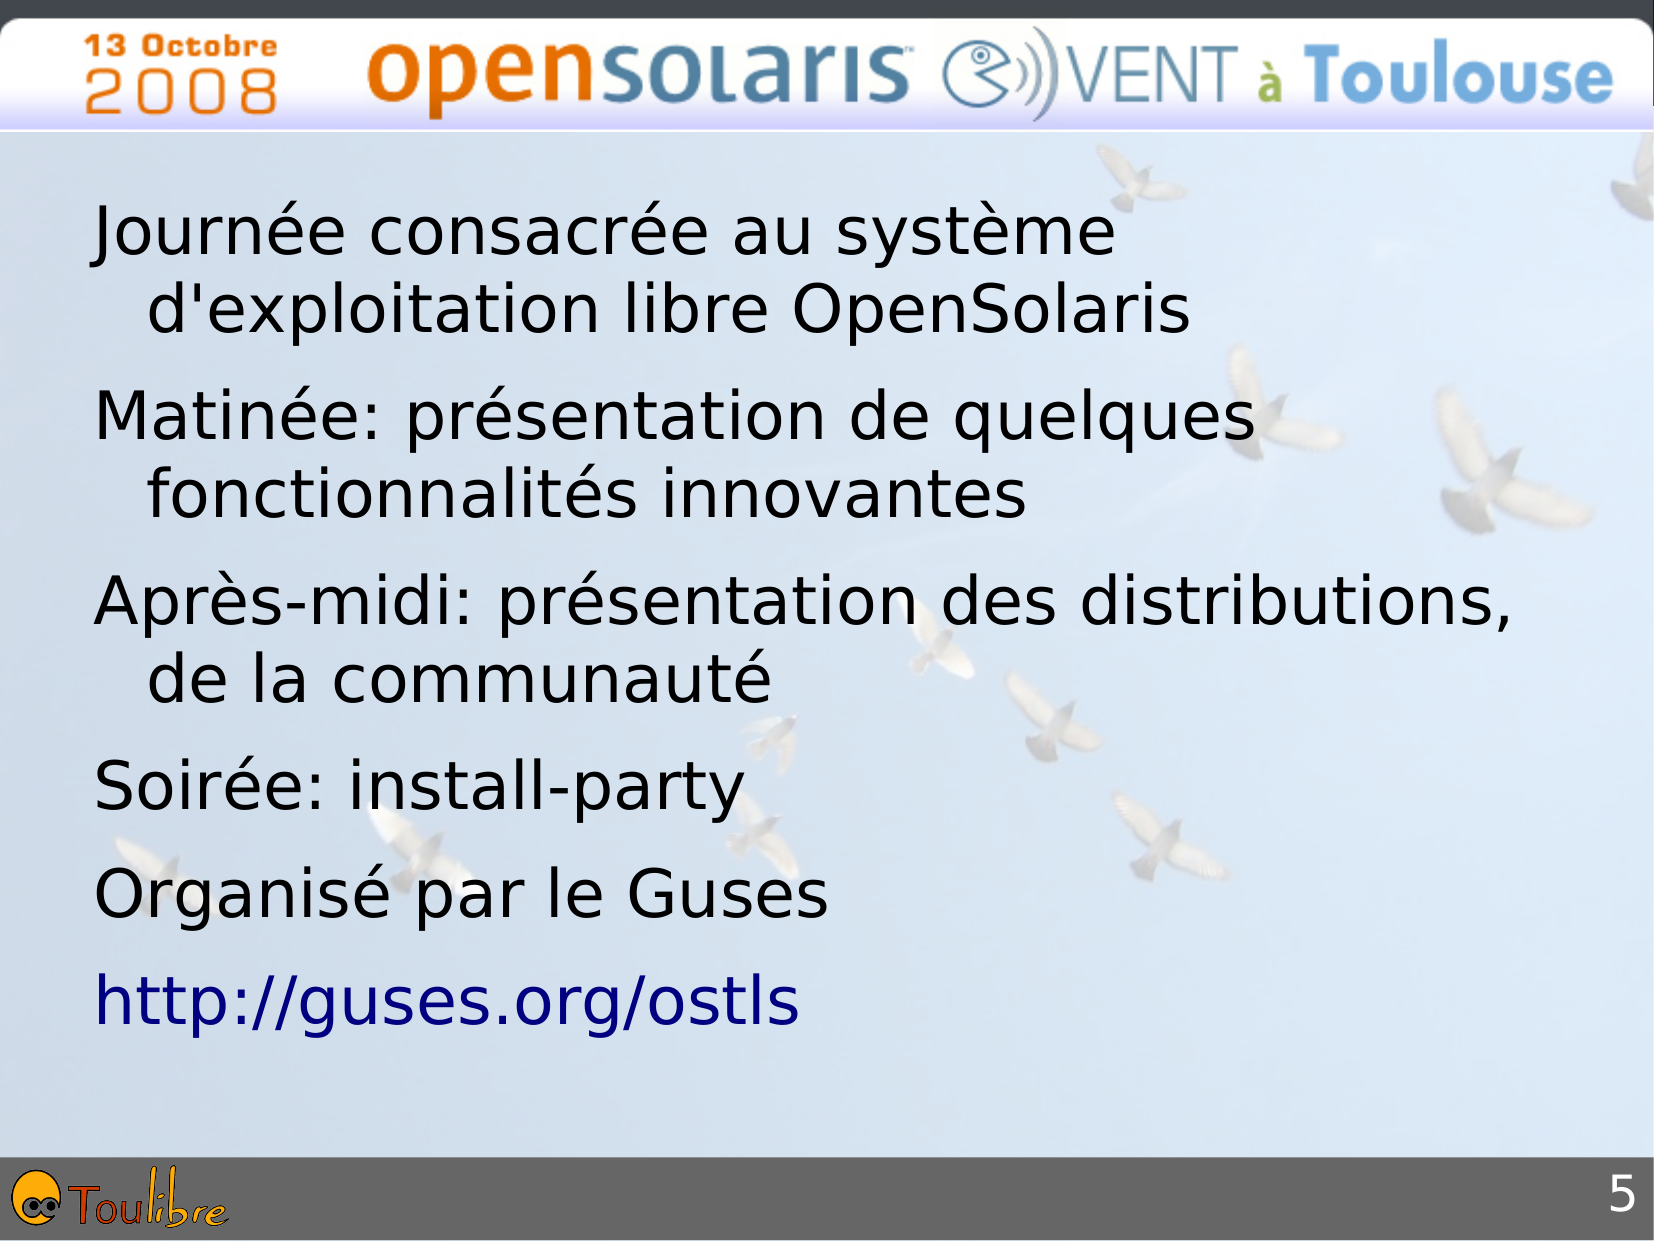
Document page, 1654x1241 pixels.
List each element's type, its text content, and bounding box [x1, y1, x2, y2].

list Journée consacrée au système d'exploitation libre OpenSolaris Matinée: présentation de quelques fonctionnalités innovantes Après-midi: présentation des distributions, de la communauté Soirée: install-party Organisé par le Guses http://guses.org/ostls [75, 192, 1564, 1063]
picture [11, 1165, 229, 1228]
picture [0, 0, 1654, 132]
